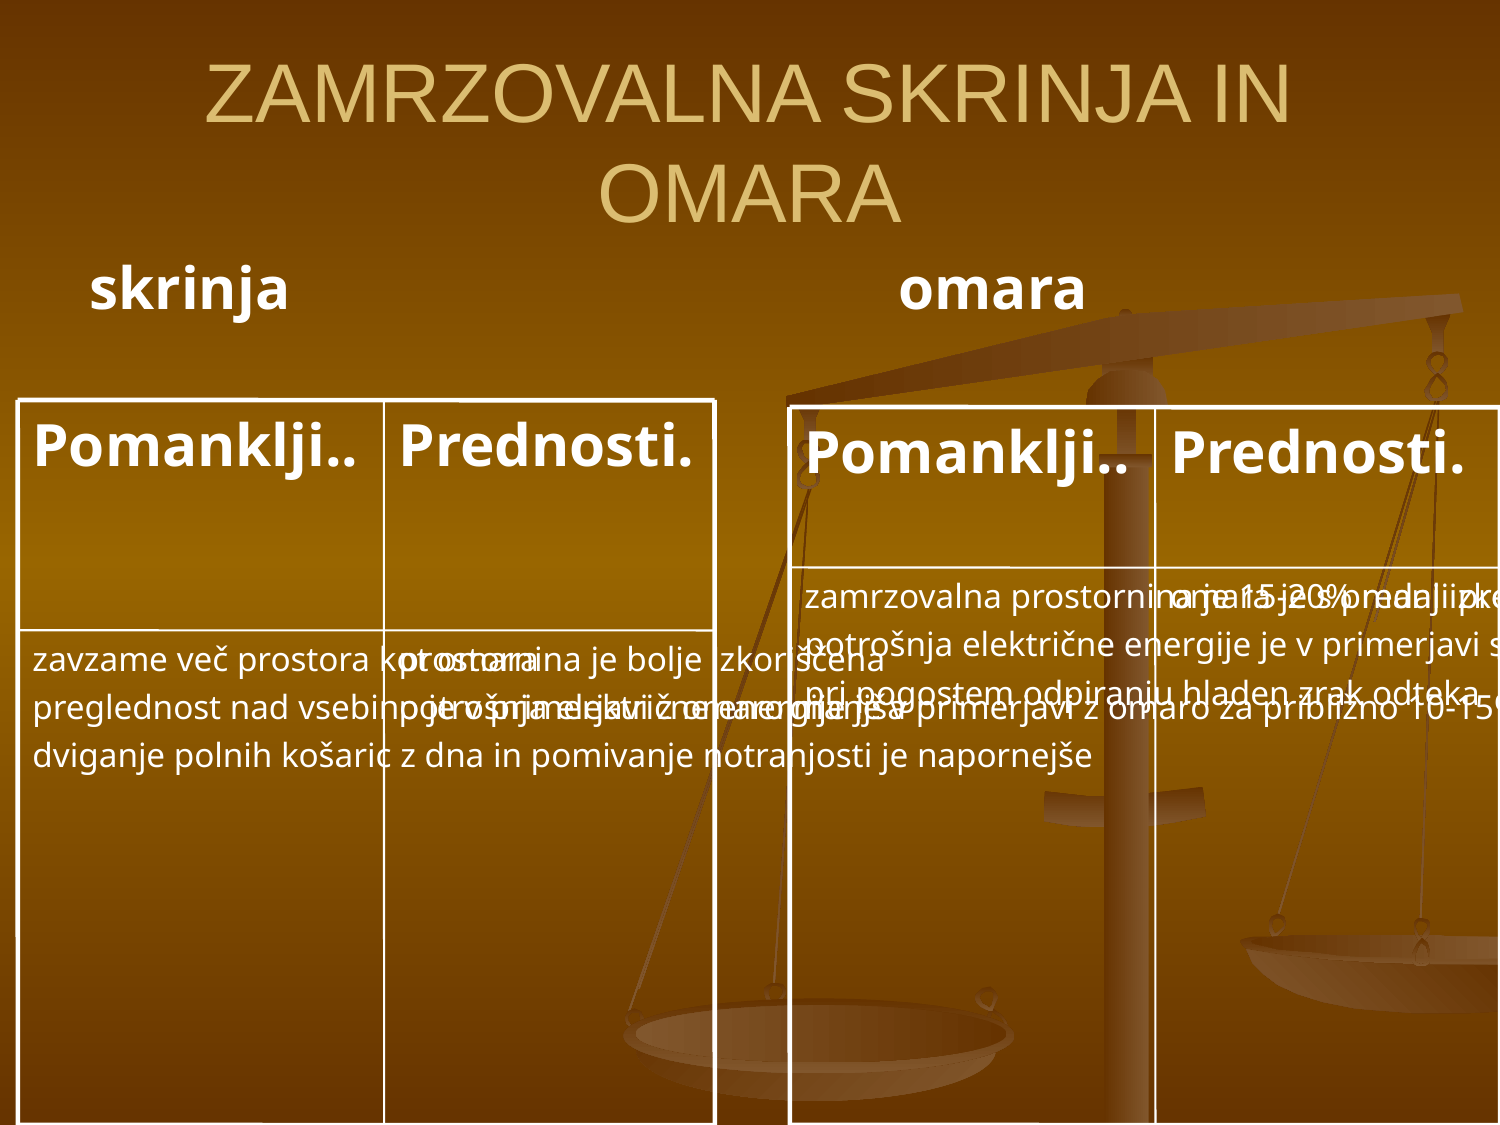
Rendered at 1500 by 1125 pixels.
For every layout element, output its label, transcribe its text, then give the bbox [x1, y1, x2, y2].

list skrinja omara [75, 243, 1447, 710]
text_box Prednosti. [1157, 410, 1497, 566]
text_box zamrzovalna prostornina je 15-20% manj izkoriščena od skrinje potrošnja električne energije je v primerjavi s skrinjo 10-15% večja pri pogostem odpiranju hladen zrak odteka [792, 569, 1154, 1122]
text_box Pomanklji.. [792, 410, 1154, 566]
text_box zavzame več prostora kot omara preglednost nad vsebino je v primerjavi z omaro manjša dviganje polnih košaric z dna in pomivanje notranjosti je napornejše [21, 632, 383, 1122]
title ZAMRZOVALNA SKRINJA IN OMARA [75, 31, 1425, 243]
list skrinja omara [718, 703, 787, 897]
text_box prostornina je bolje izkoriščena potrošnja električne energije je v primerjavi z omaro za približno 10-15% manjša [385, 632, 712, 1122]
text_box Pomanklji.. [20, 403, 382, 629]
text_box Prednosti. [385, 403, 712, 629]
text_box omara je s predali preglednejša, čiščenje je lažje, ker je visoka, zavzema manjšo talno površino, lahko jo vključimo v kuhinjski element [1157, 569, 1497, 1122]
